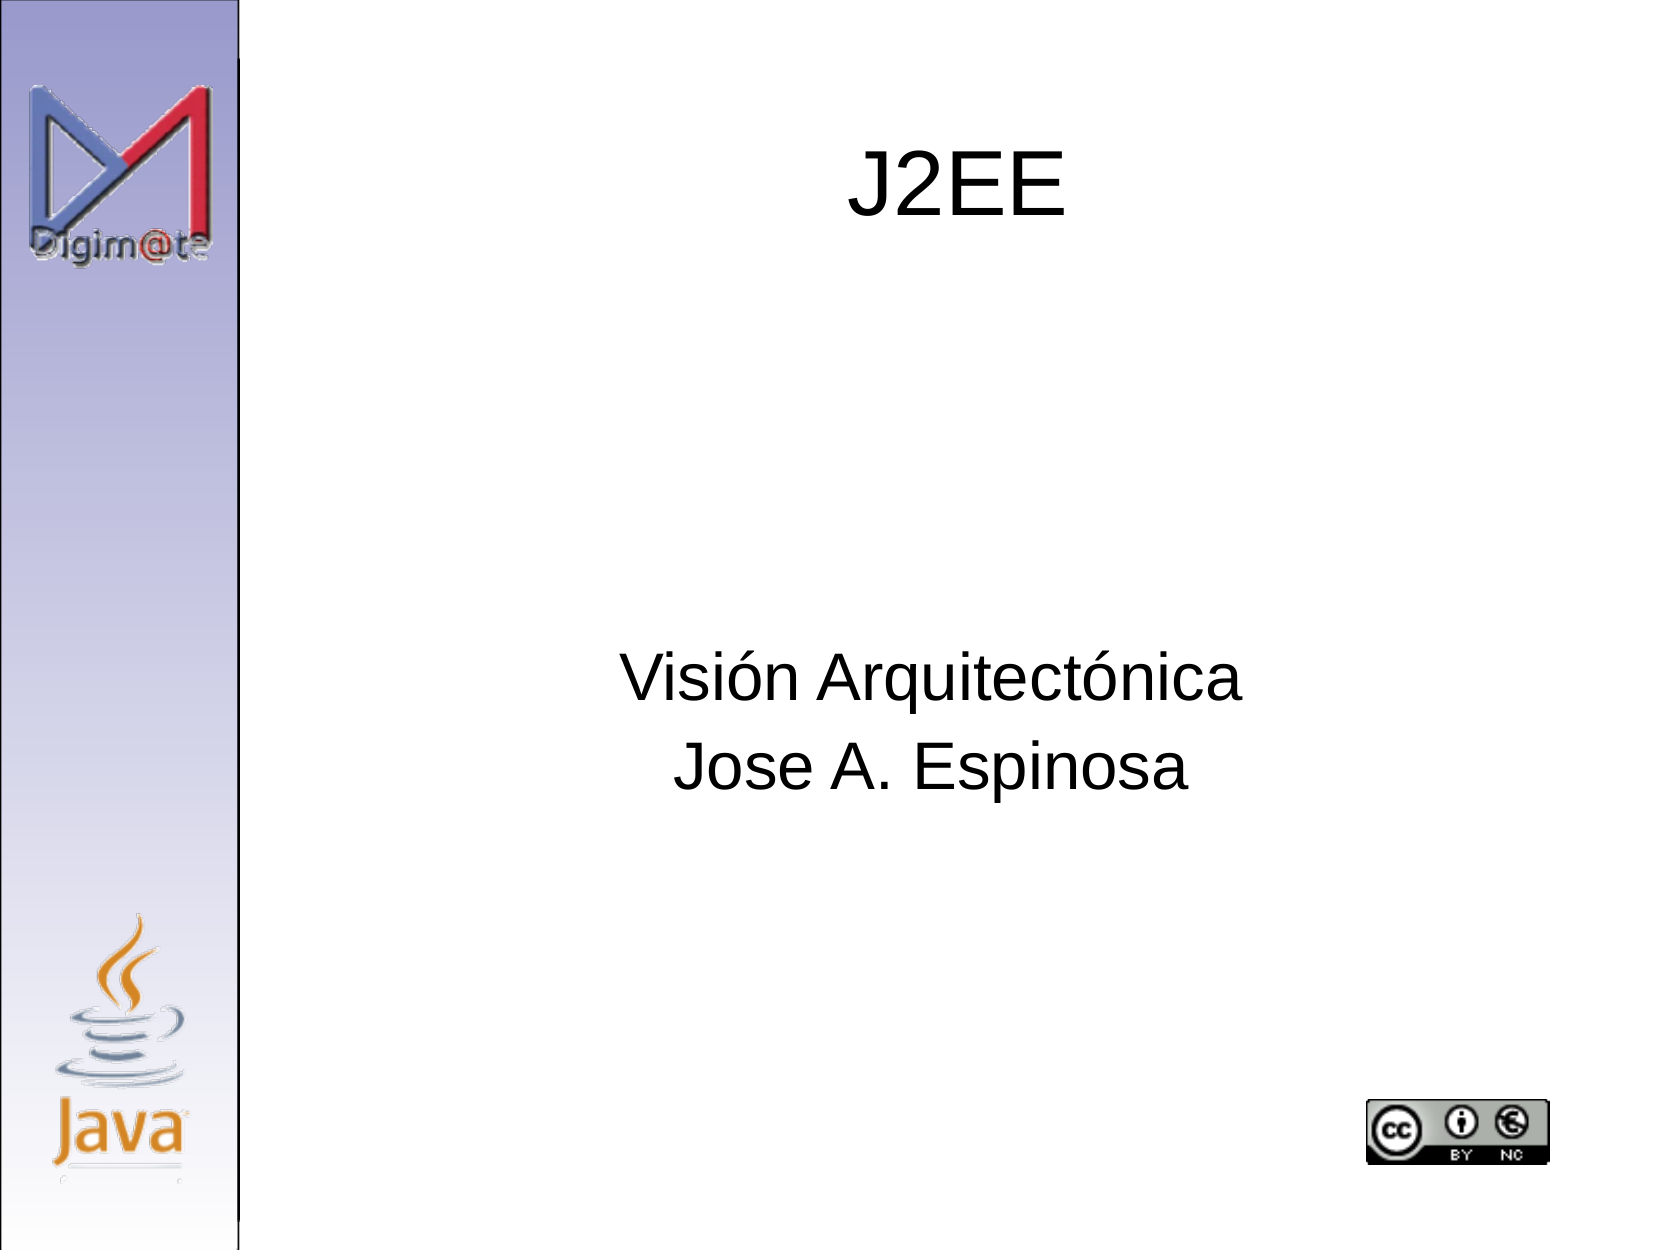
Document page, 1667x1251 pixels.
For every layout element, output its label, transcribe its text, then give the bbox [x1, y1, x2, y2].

picture [0, 0, 1667, 1250]
subtitle Visión Arquitectónica Jose A. Espinosa [267, 297, 1596, 1130]
title J2EE [267, 65, 1650, 281]
